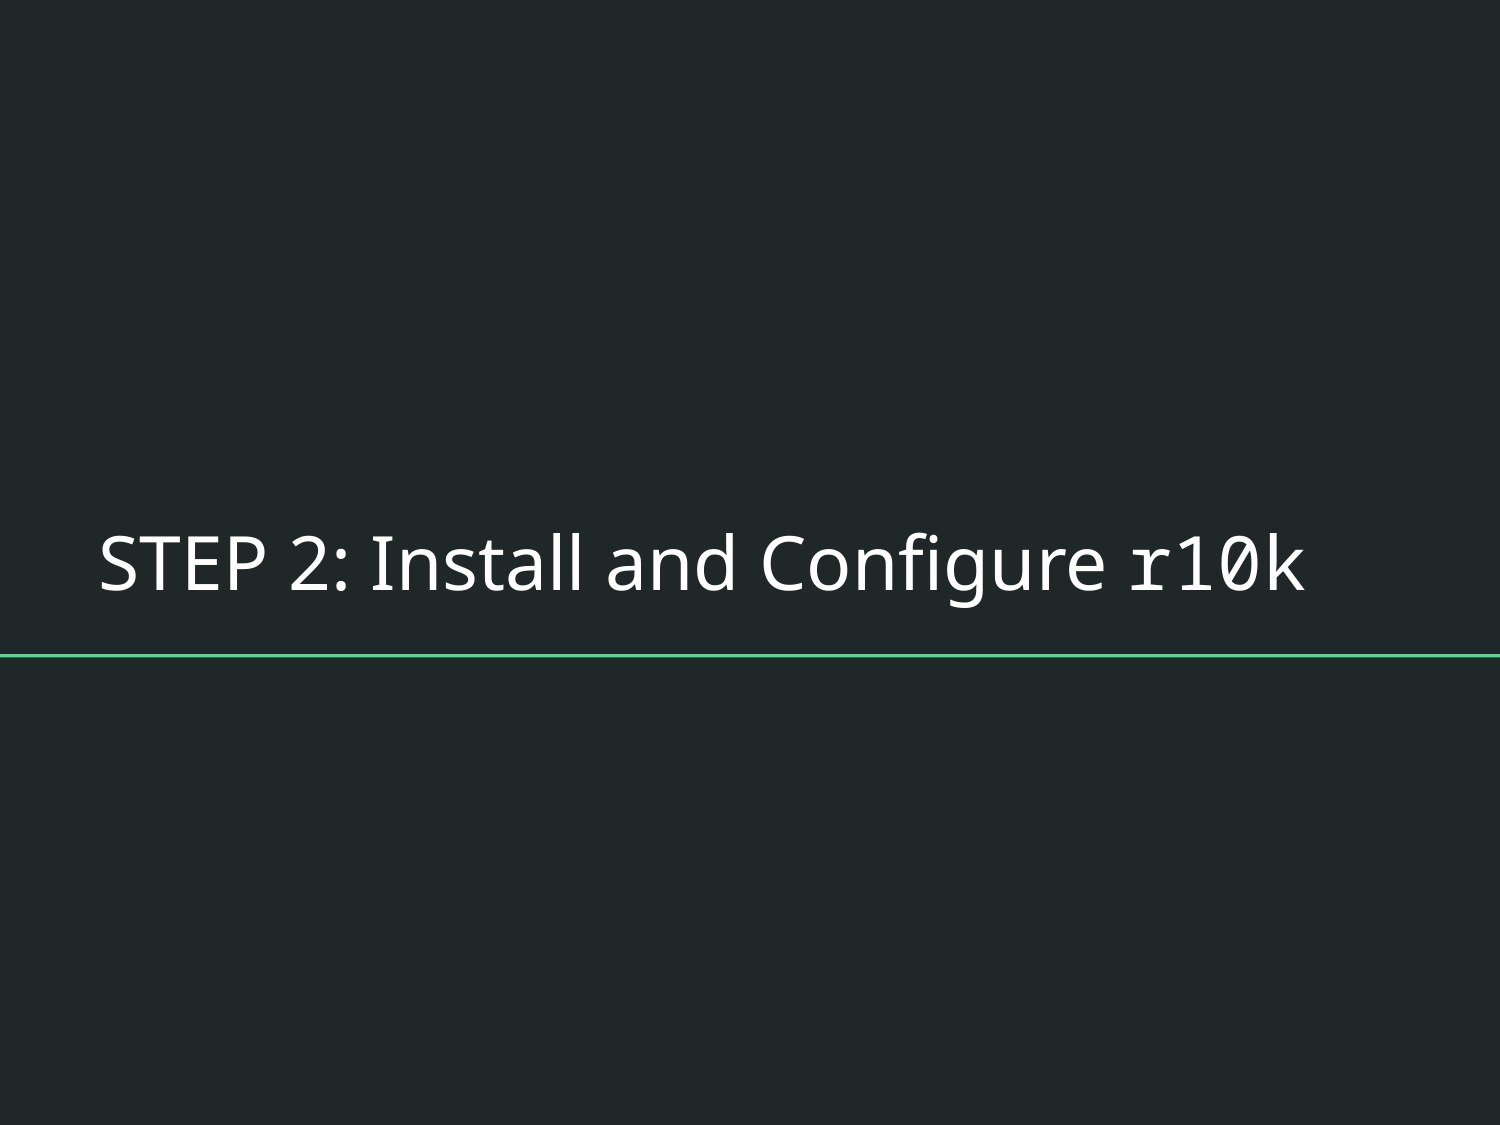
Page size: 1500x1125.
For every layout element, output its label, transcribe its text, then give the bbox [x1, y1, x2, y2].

title STEP 2: Install and Configure r10k [83, 450, 1417, 621]
